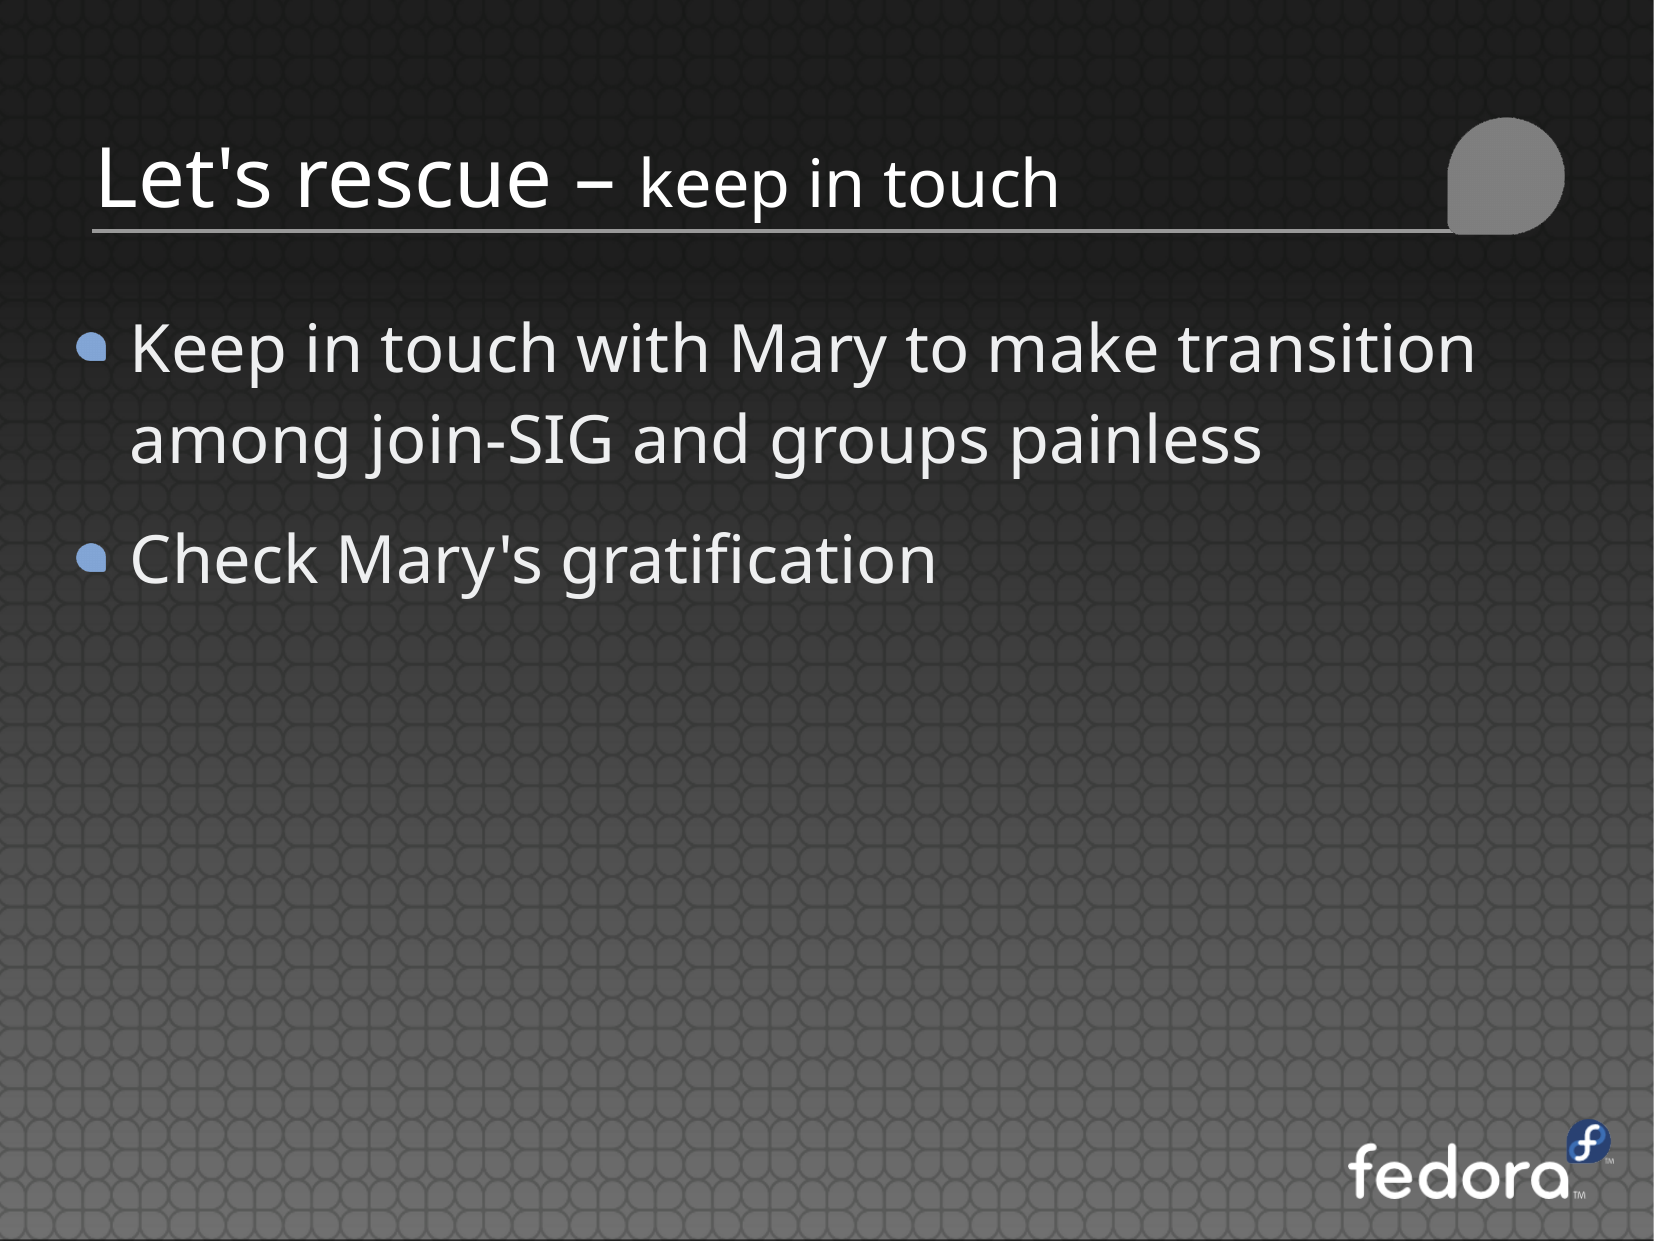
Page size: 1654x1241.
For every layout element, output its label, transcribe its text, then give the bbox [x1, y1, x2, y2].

list Keep in touch with Mary to make transition among join-SIG and groups painless Check Mary's gratification [59, 301, 1548, 626]
title Let's rescue – keep in touch [94, 100, 1426, 251]
picture [0, 0, 1654, 1241]
